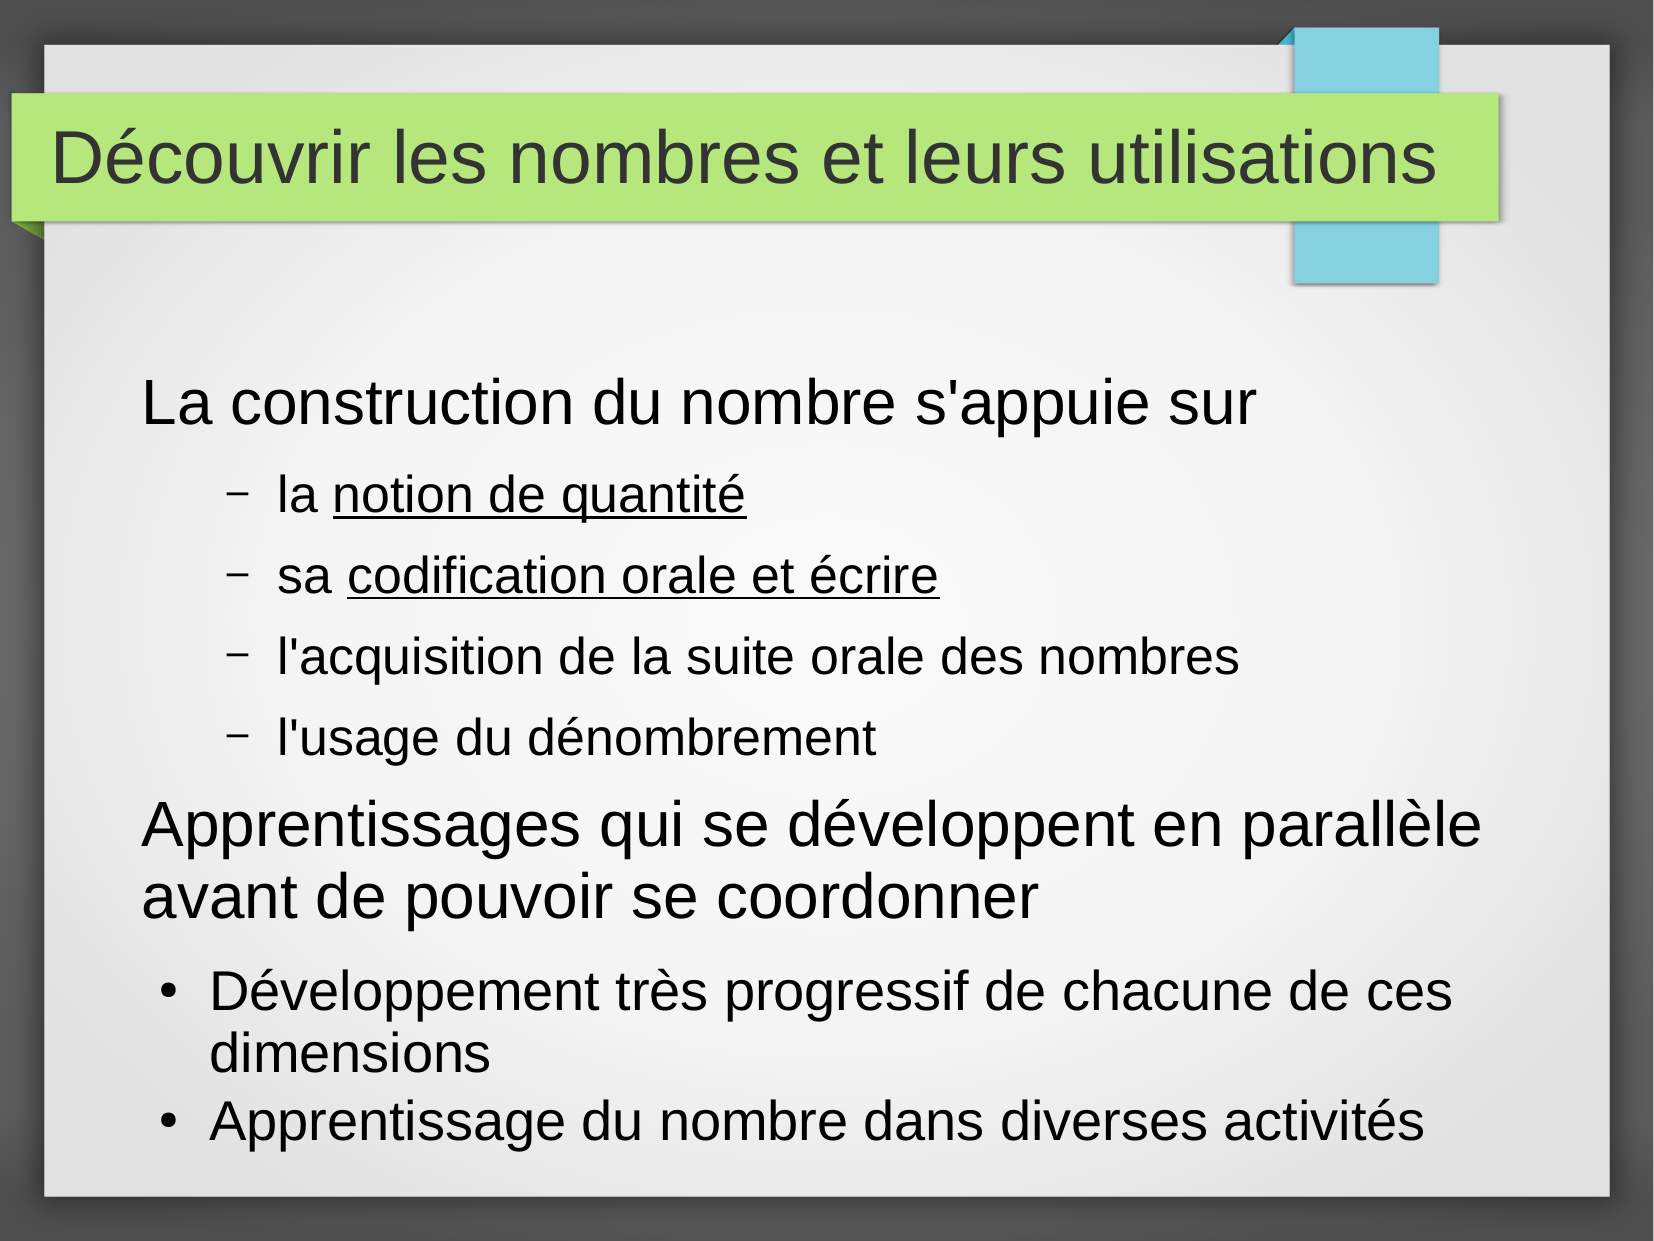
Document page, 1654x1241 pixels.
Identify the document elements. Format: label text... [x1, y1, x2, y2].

picture [0, 0, 1654, 1241]
title Découvrir les nombres et leurs utilisations [23, 90, 1477, 225]
list La construction du nombre s'appuie sur la notion de quantité sa codification orale et écrire l'acquisition de la suite orale des nombres l'usage du dénombrement Apprentissages qui se développent en parallèle avant de pouvoir se coordonner Développement très progressif de chacune de ces dimensions Apprentissage du nombre dans diverses activités [141, 366, 1548, 1158]
